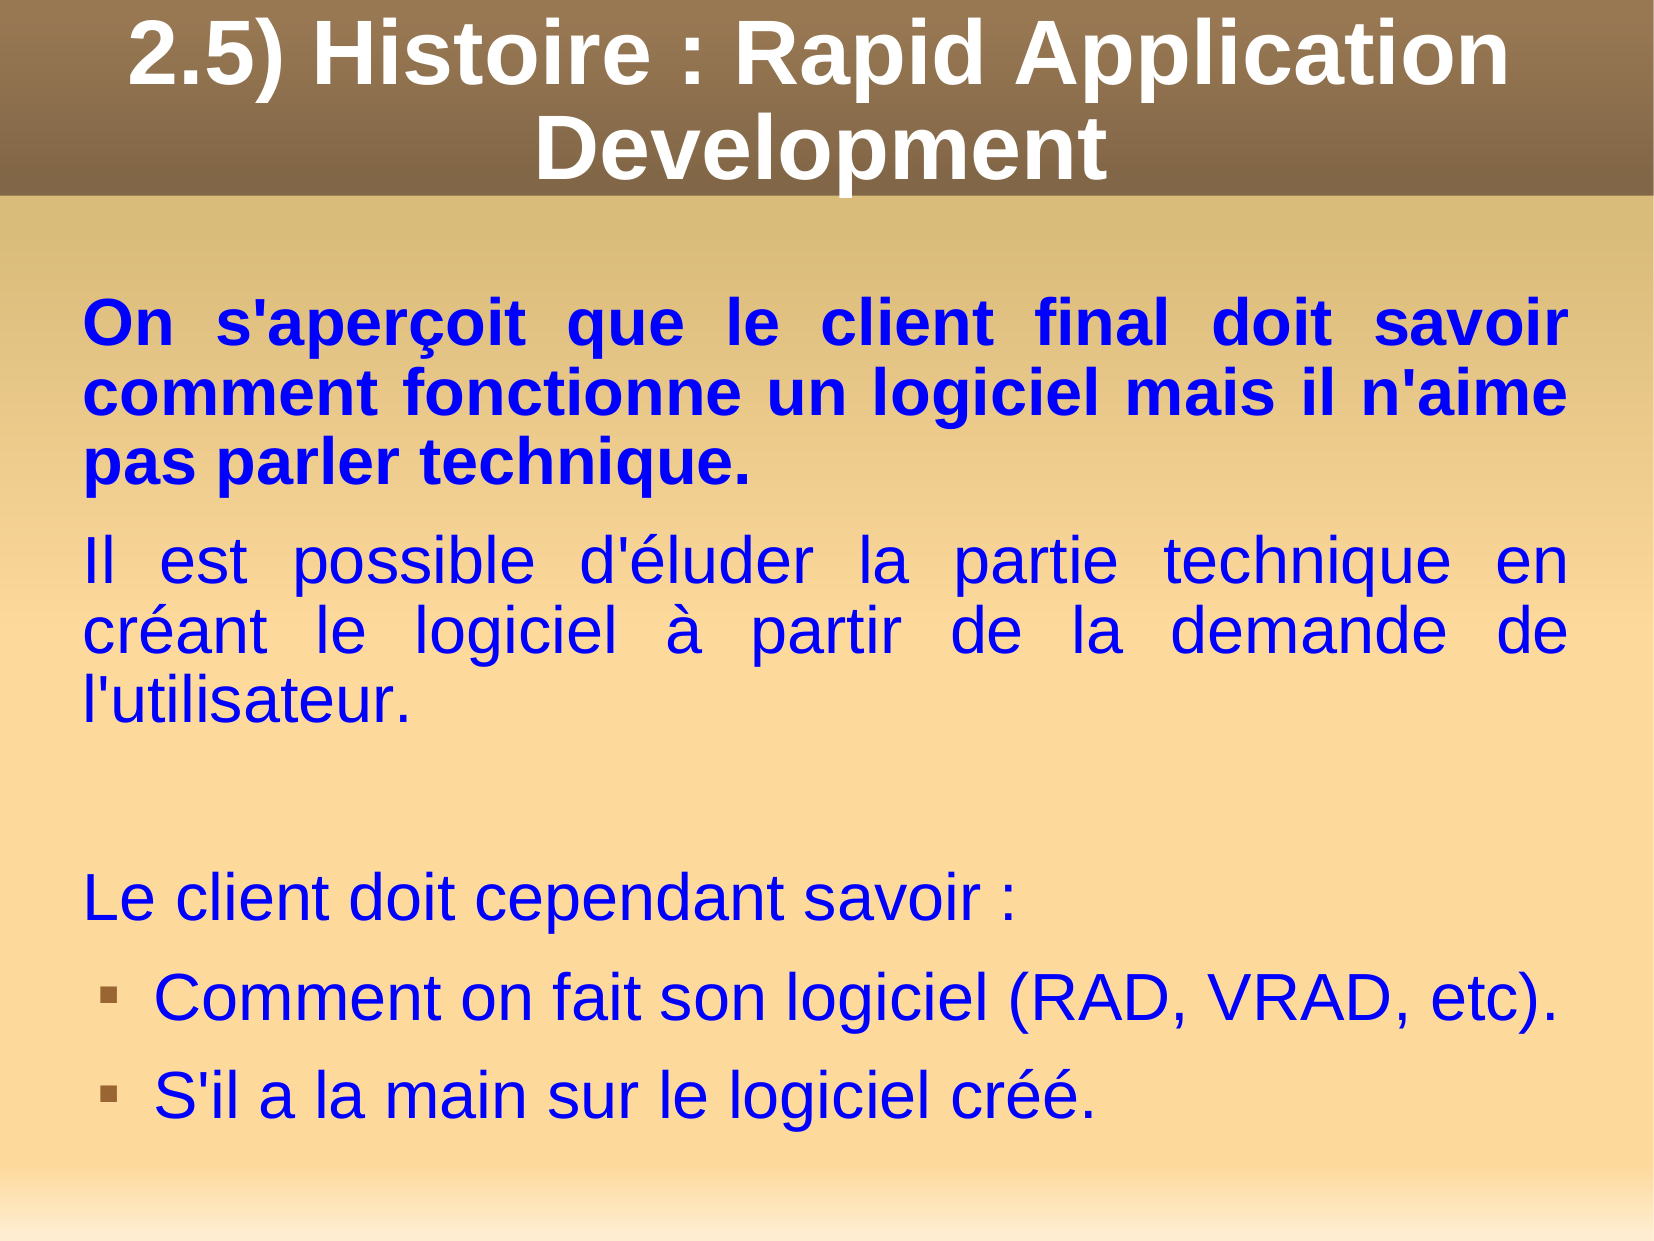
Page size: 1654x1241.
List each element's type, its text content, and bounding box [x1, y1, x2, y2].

picture [0, 0, 1654, 1241]
title 2.5) Histoire : Rapid Application Development [76, 4, 1565, 203]
list On s'aperçoit que le client final doit savoir comment fonctionne un logiciel mais il n'aime pas parler technique. Il est possible d'éluder la partie technique en créant le logiciel à partir de la demande de l'utilisateur. Le client doit cependant savoir : Comment on fait son logiciel (RAD, VRAD, etc). S'il a la main sur le logiciel créé. [82, 290, 1571, 1139]
